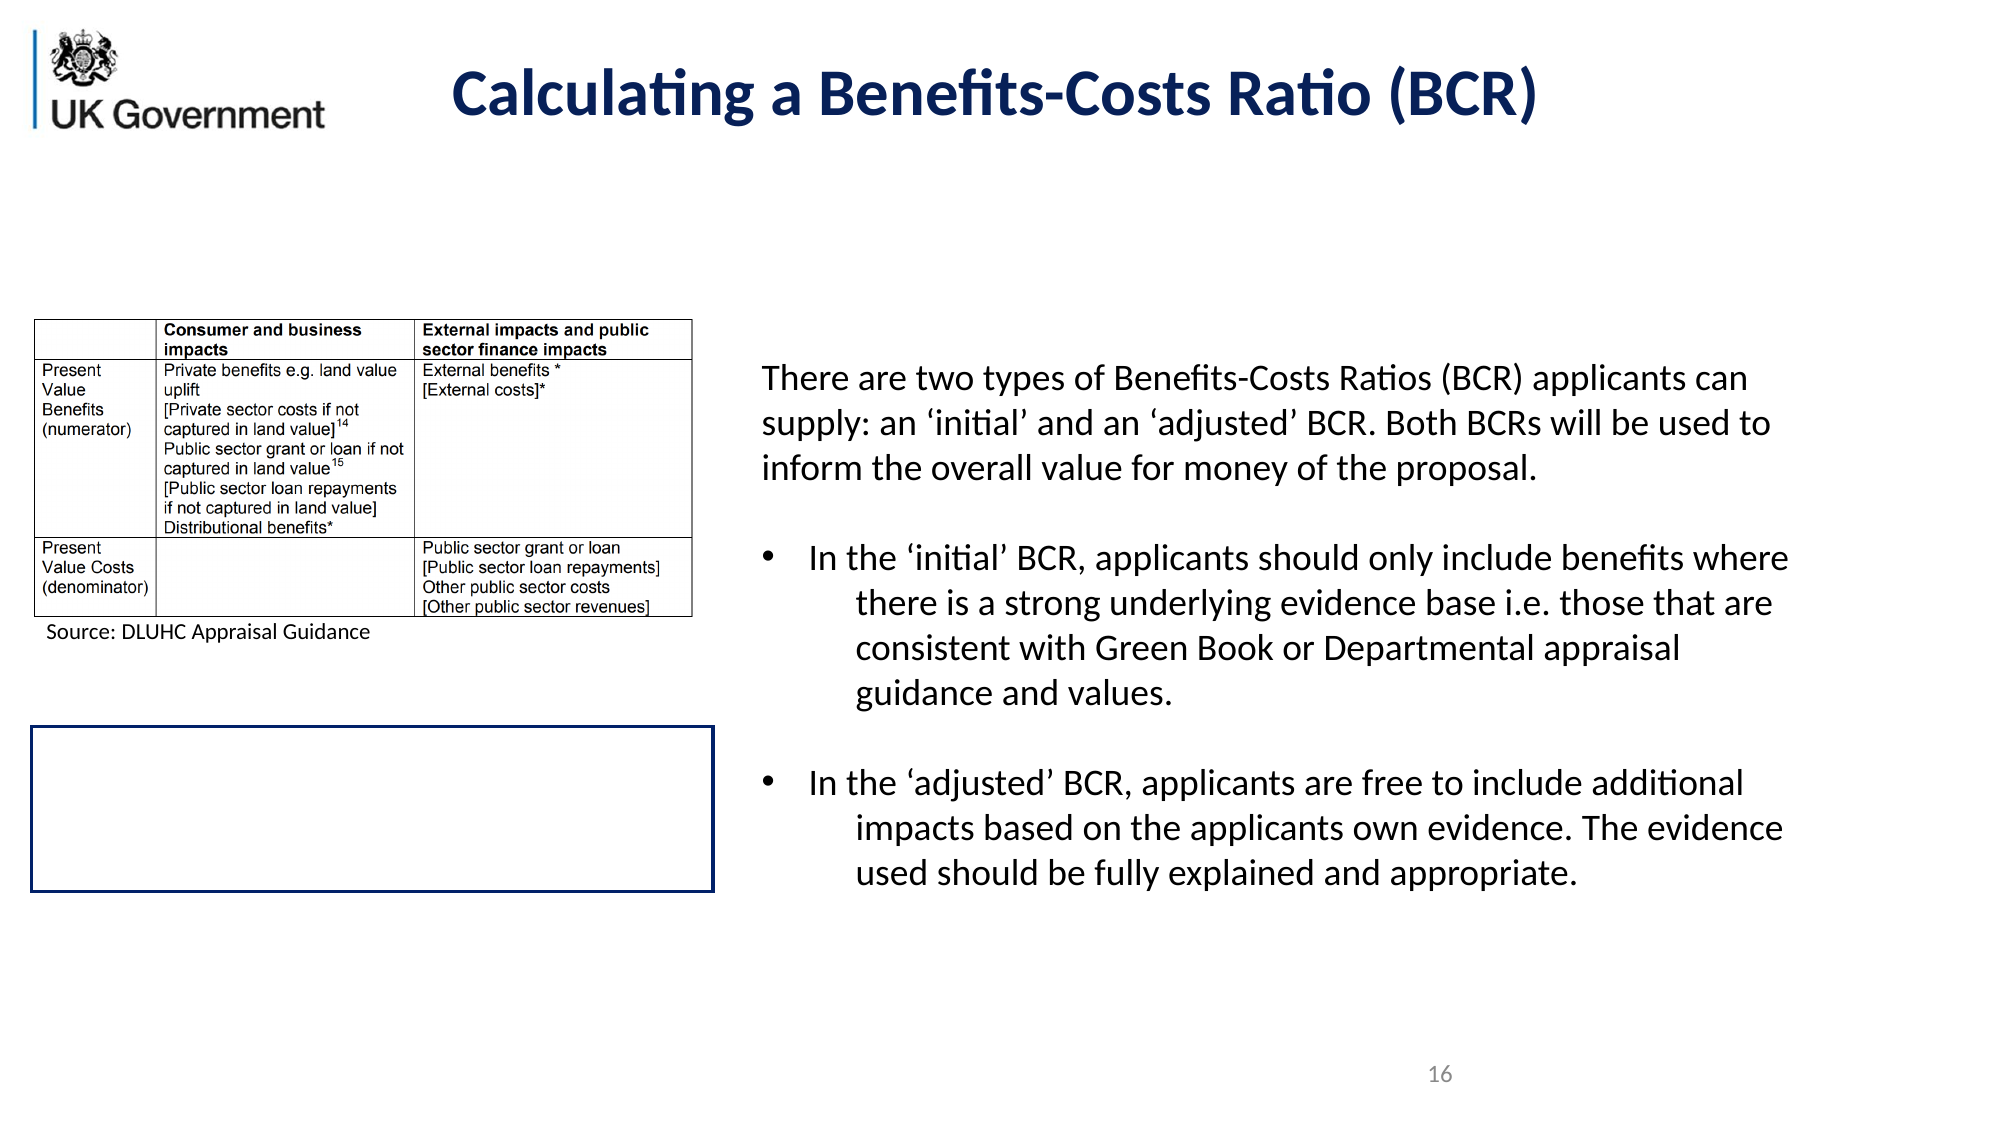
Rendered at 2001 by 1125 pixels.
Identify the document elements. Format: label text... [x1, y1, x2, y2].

picture [19, 0, 363, 138]
text_box Source: DLUHC Appraisal Guidance [31, 608, 695, 652]
text_box There are two types of Benefits-Costs Ratios (BCR) applicants can supply: an ‘initial’ and an ‘adjusted’ BCR. Both BCRs will be used to inform the overall value for money of the proposal. In the ‘initial’ BCR, applicants should only include benefits where there is a strong underlying evidence base i.e. those that are consistent with Green Book or Departmental appraisal guidance and values. In the ‘adjusted’ BCR, applicants are free to include additional impacts based on the applicants own evidence. The evidence used should be fully explained and appropriate. [746, 345, 1817, 906]
text_box 16 [1412, 1042, 1863, 1103]
picture [31, 318, 695, 608]
text_box Calculating a Benefits-Costs Ratio (BCR) [436, 41, 1911, 138]
text_box [31, 726, 714, 892]
